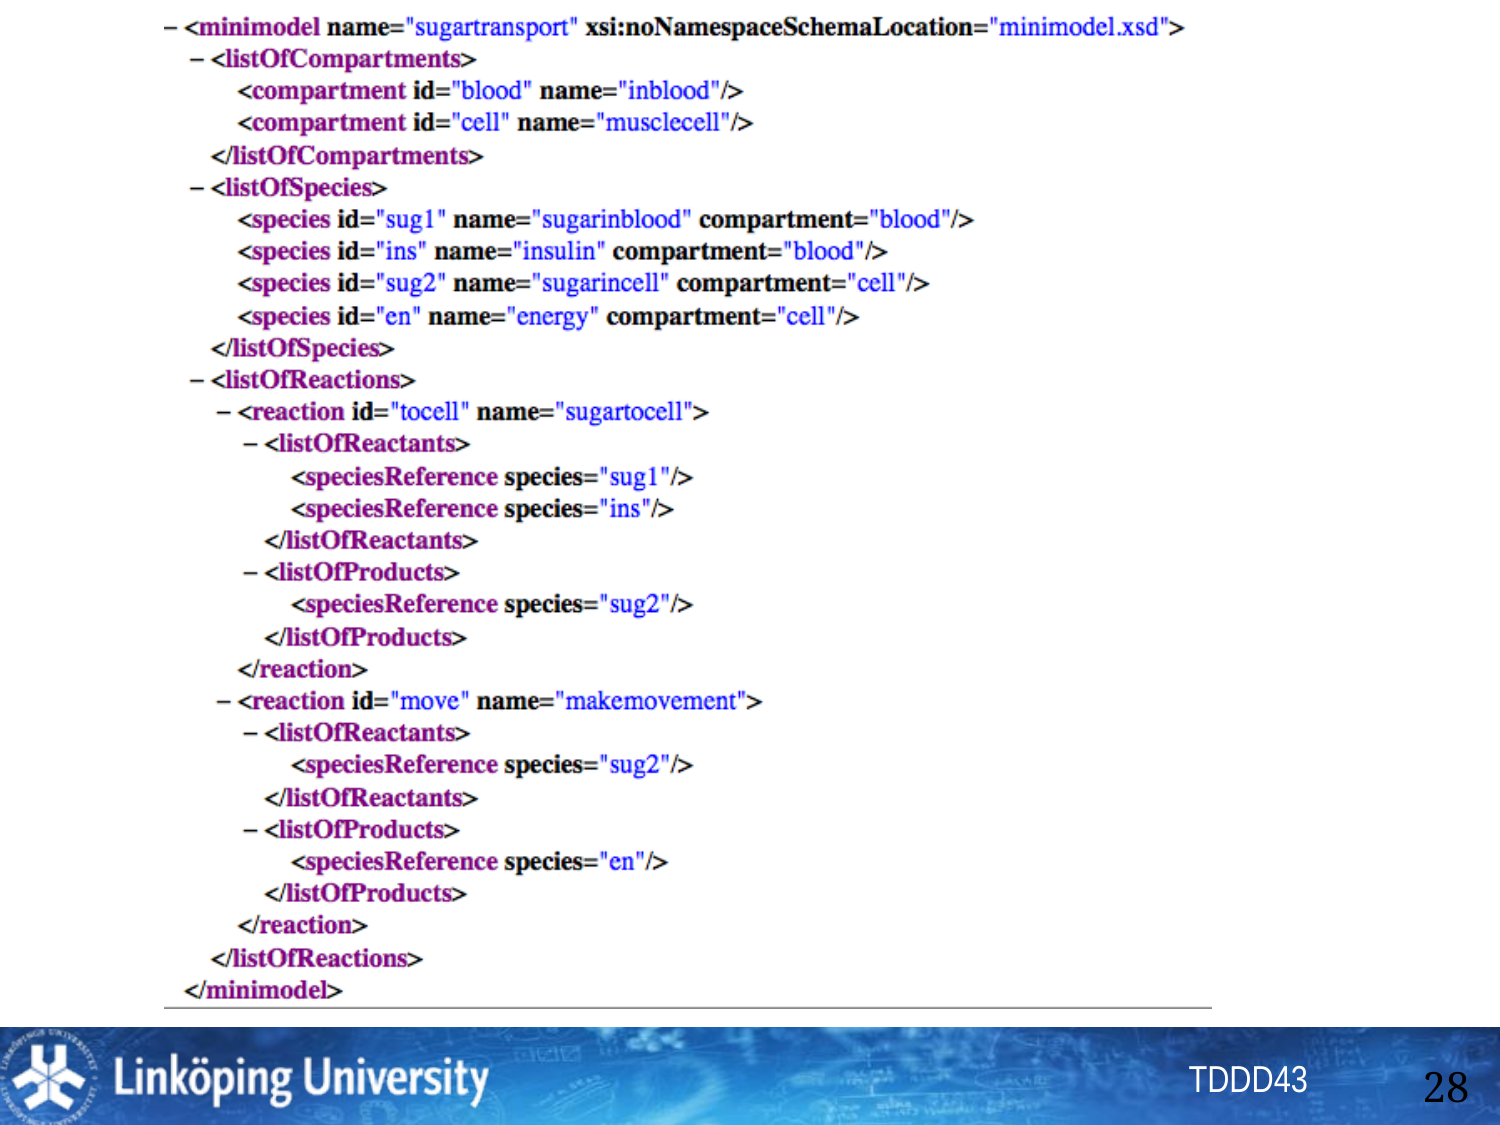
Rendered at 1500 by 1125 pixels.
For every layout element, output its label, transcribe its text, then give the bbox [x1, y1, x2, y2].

slide_number <number> [1407, 1053, 1500, 1114]
picture [164, 0, 1212, 1009]
picture [0, 1027, 1500, 1125]
